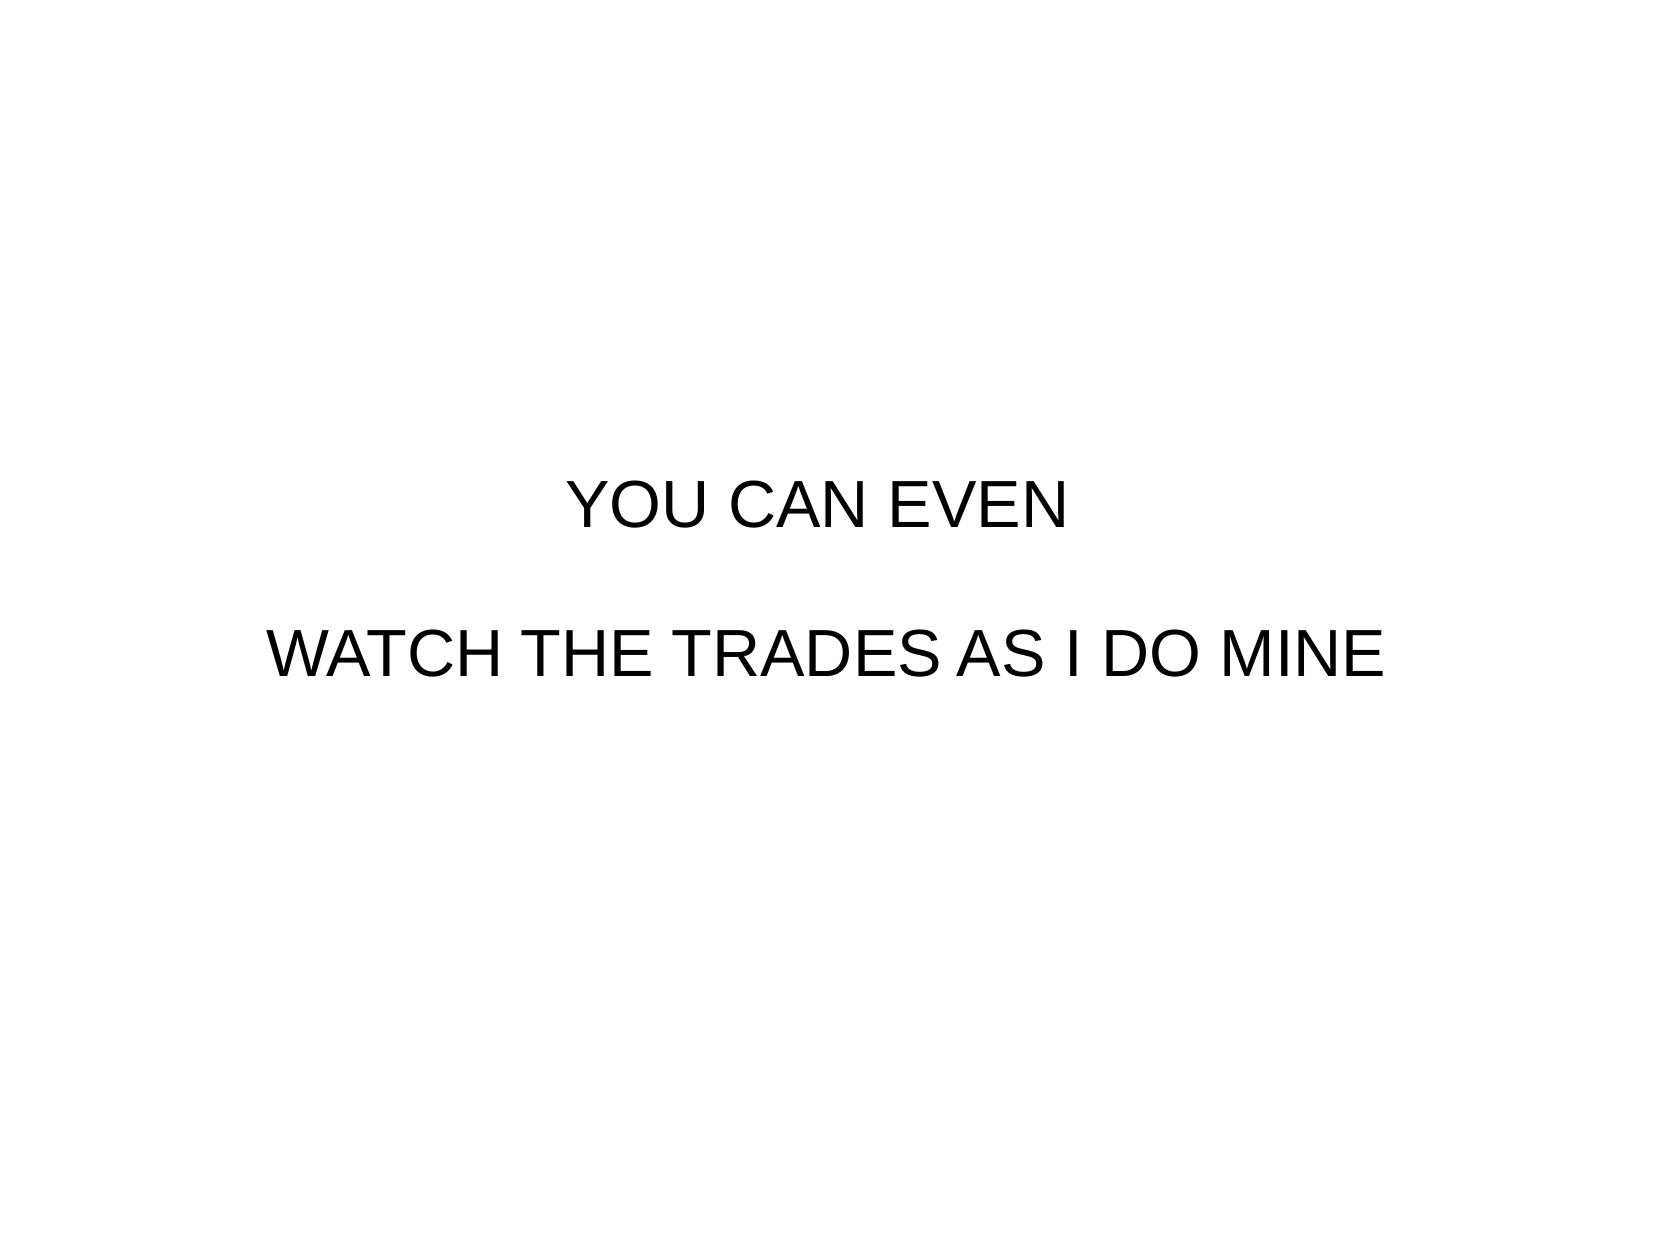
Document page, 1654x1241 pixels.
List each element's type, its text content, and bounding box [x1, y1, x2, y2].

subtitle YOU CAN EVEN WATCH THE TRADES AS I DO MINE [82, 49, 1571, 1109]
